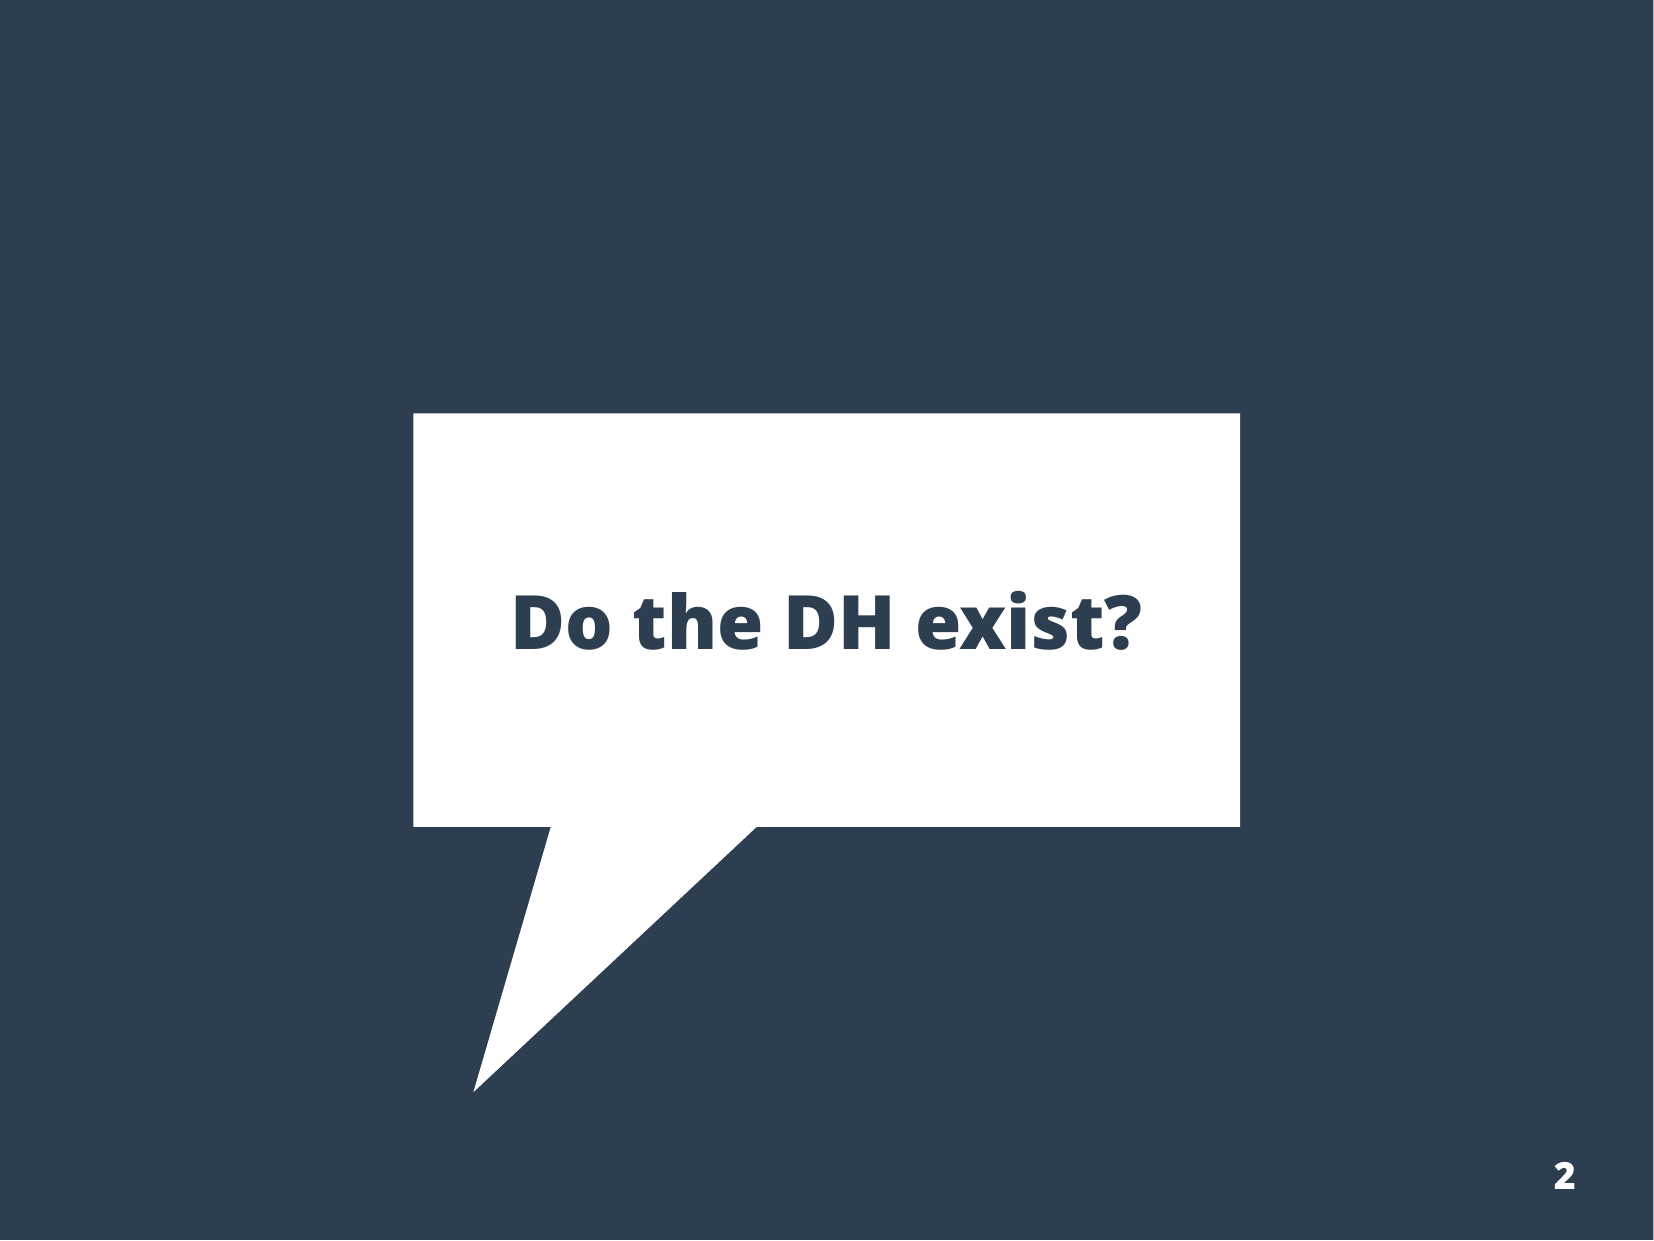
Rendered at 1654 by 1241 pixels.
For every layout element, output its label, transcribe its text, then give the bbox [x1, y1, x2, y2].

title Do the DH exist? [442, 442, 1211, 798]
